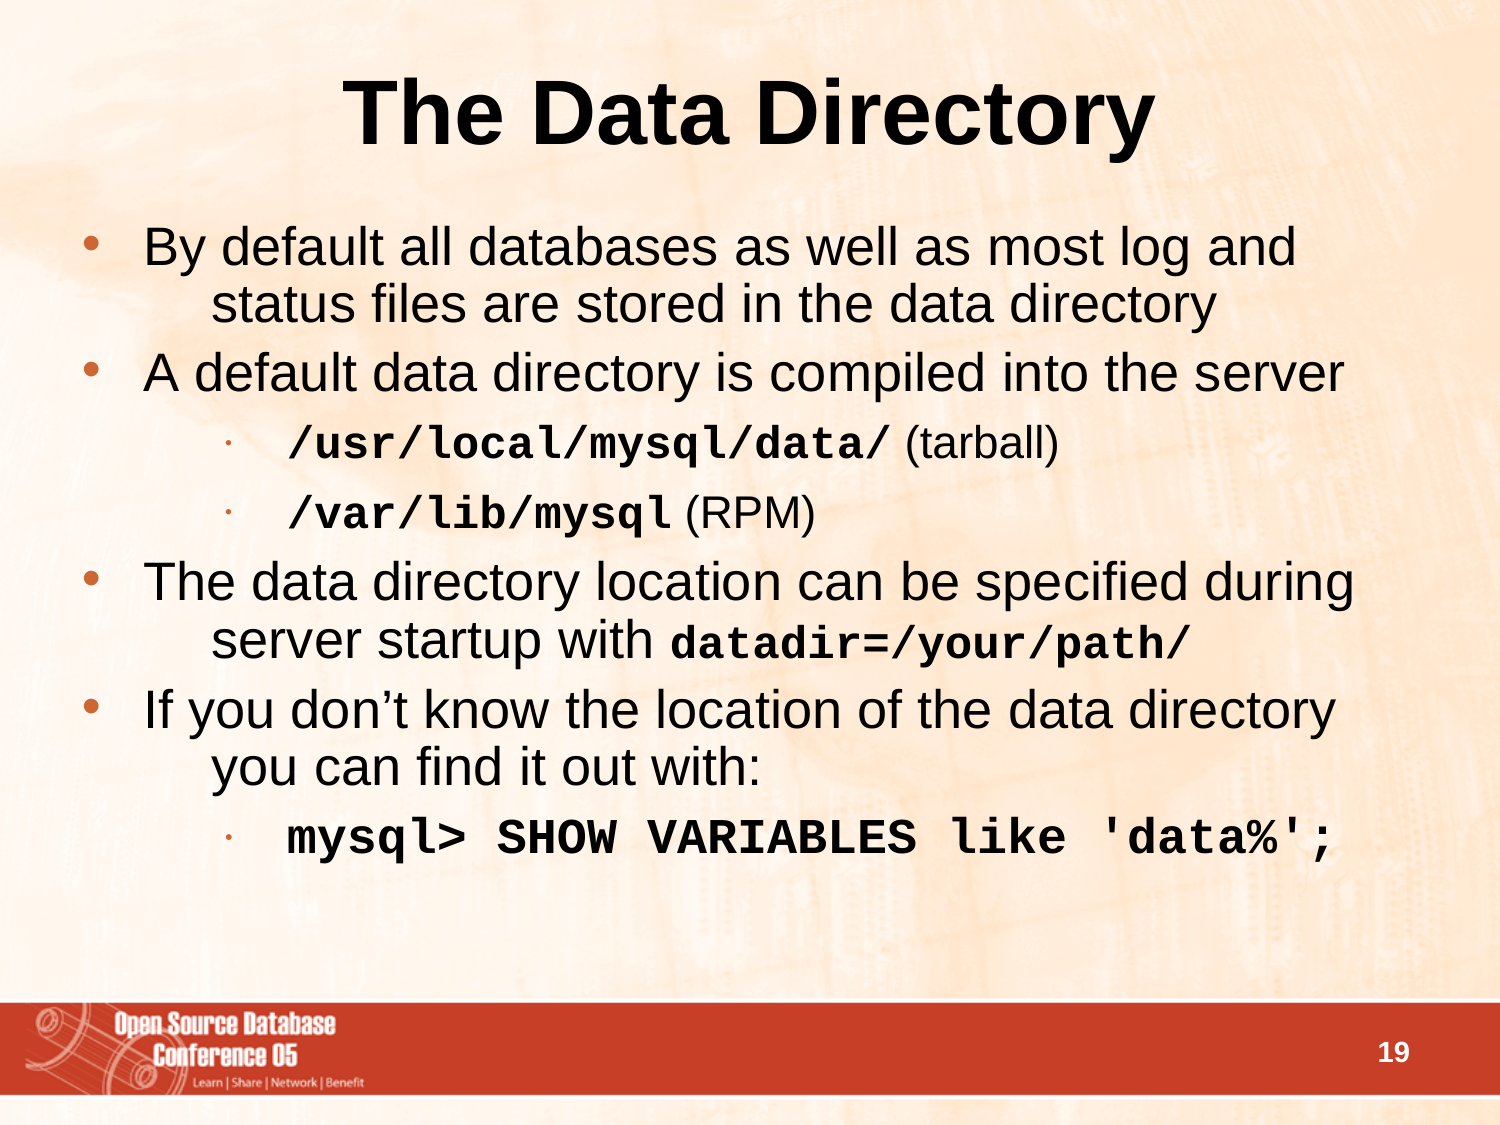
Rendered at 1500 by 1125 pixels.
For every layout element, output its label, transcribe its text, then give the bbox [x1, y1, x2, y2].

title The Data Directory [75, 18, 1426, 207]
list By default all databases as well as most log and status files are stored in the data directory A default data directory is compiled into the server /usr/local/mysql/data/ (tarball) /var/lib/mysql (RPM) The data directory location can be specified during server startup with ­­datadir=/your/path/ If you don’t know the location of the data directory you can find it out with: mysql> SHOW VARIABLES like 'data%'; [75, 220, 1426, 977]
picture [0, 0, 1500, 1125]
